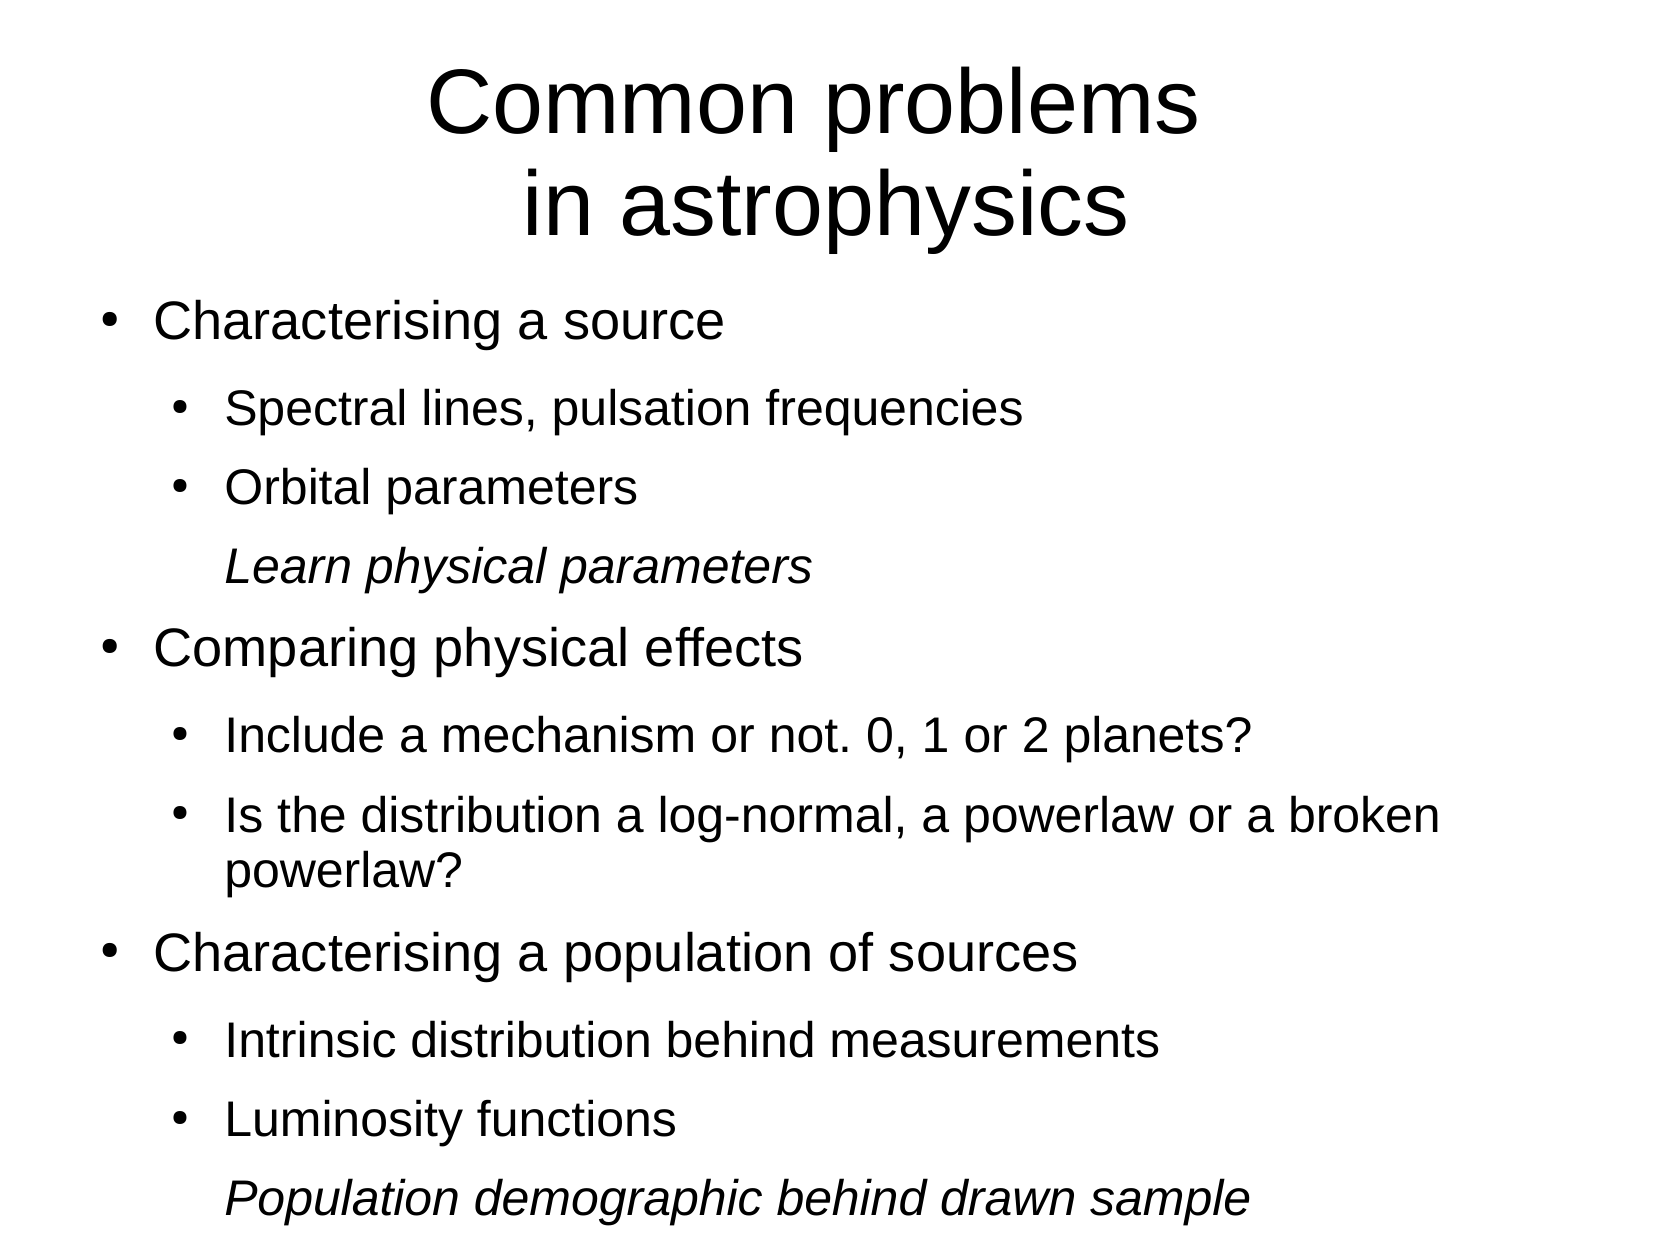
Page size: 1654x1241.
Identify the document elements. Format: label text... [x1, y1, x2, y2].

list Characterising a source Spectral lines, pulsation frequencies Orbital parameters Learn physical parameters Comparing physical effects Include a mechanism or not. 0, 1 or 2 planets? Is the distribution a log-normal, a powerlaw or a broken powerlaw? Characterising a population of sources Intrinsic distribution behind measurements Luminosity functions Population demographic behind drawn sample [82, 290, 1571, 1228]
title Common problems in astrophysics [82, 49, 1571, 257]
